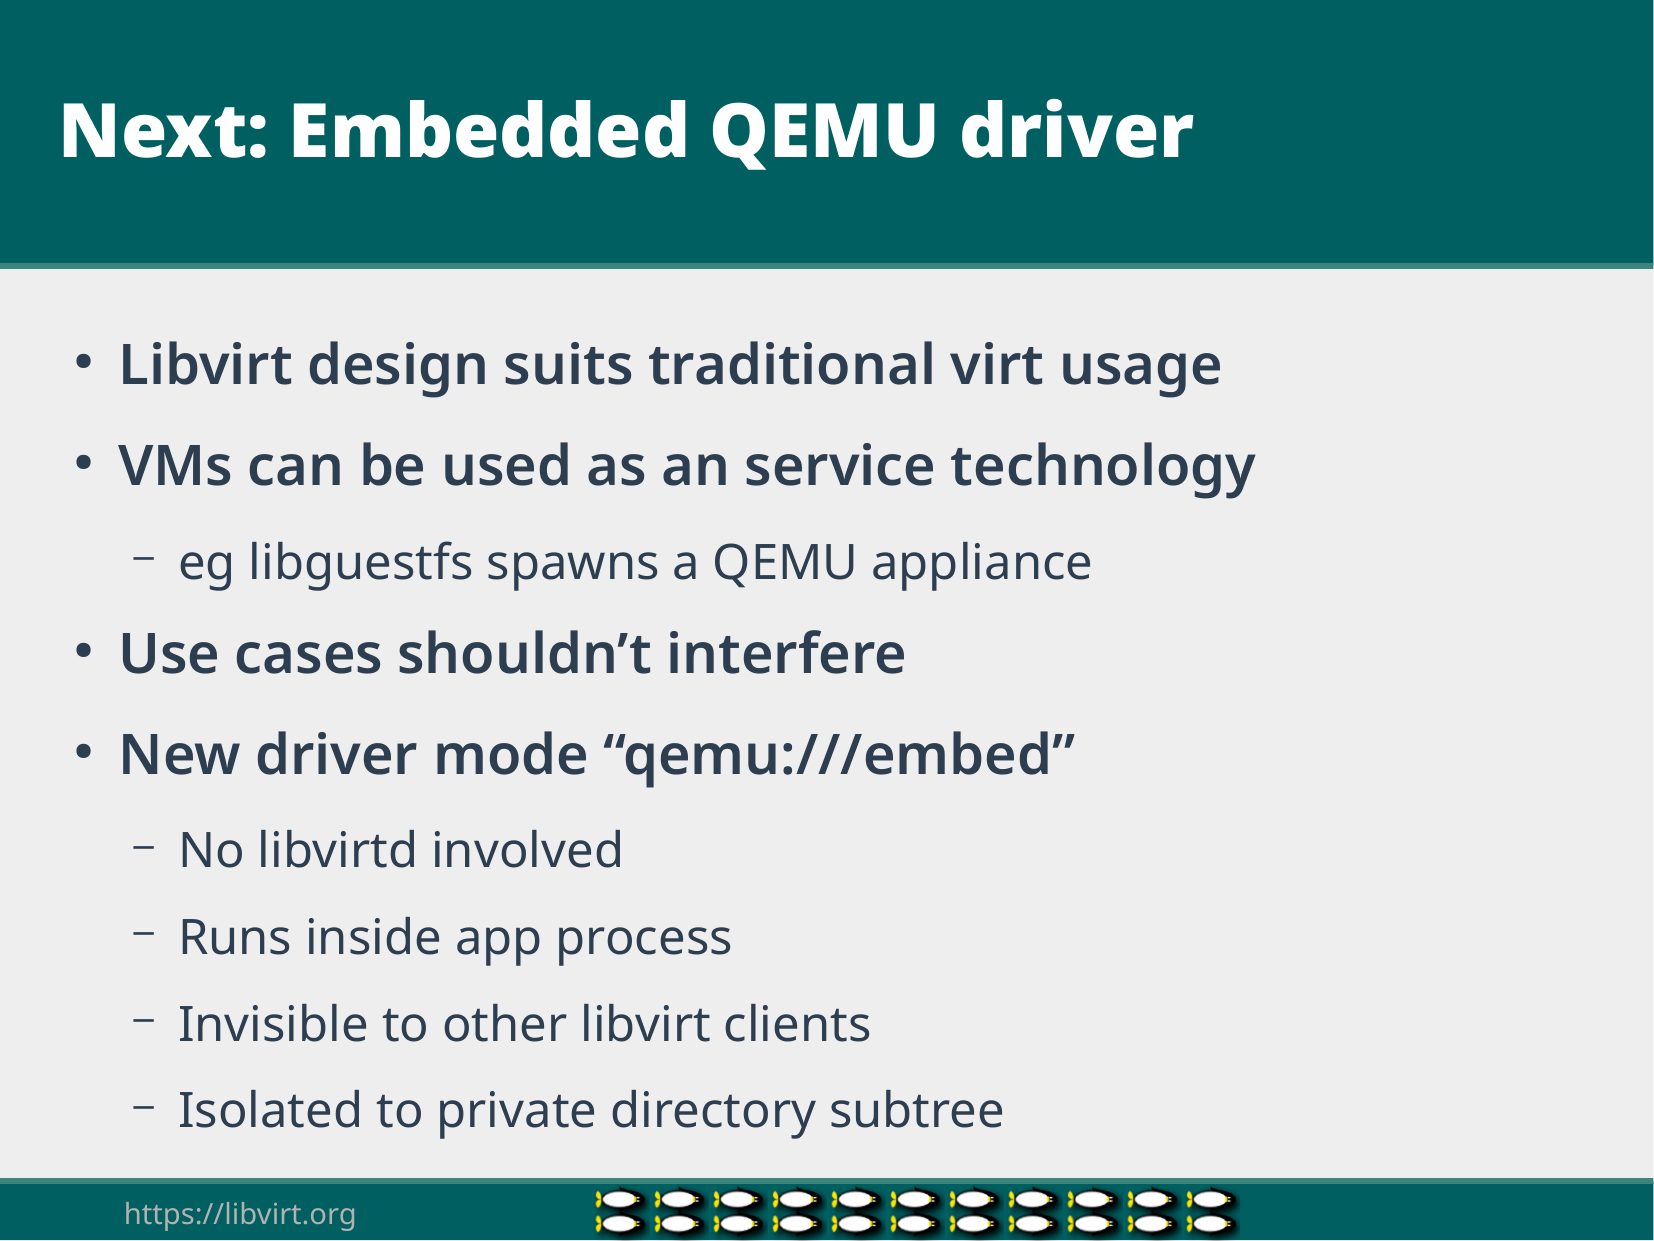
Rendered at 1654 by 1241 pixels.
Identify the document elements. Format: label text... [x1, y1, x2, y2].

title Next: Embedded QEMU driver [59, 49, 1595, 207]
text_box [590, 1181, 1241, 1241]
list Libvirt design suits traditional virt usage VMs can be used as an service technology eg libguestfs spawns a QEMU appliance Use cases shouldn’t interfere New driver mode “qemu:///embed” No libvirtd involved Runs inside app process Invisible to other libvirt clients Isolated to private directory subtree [59, 324, 1595, 1152]
